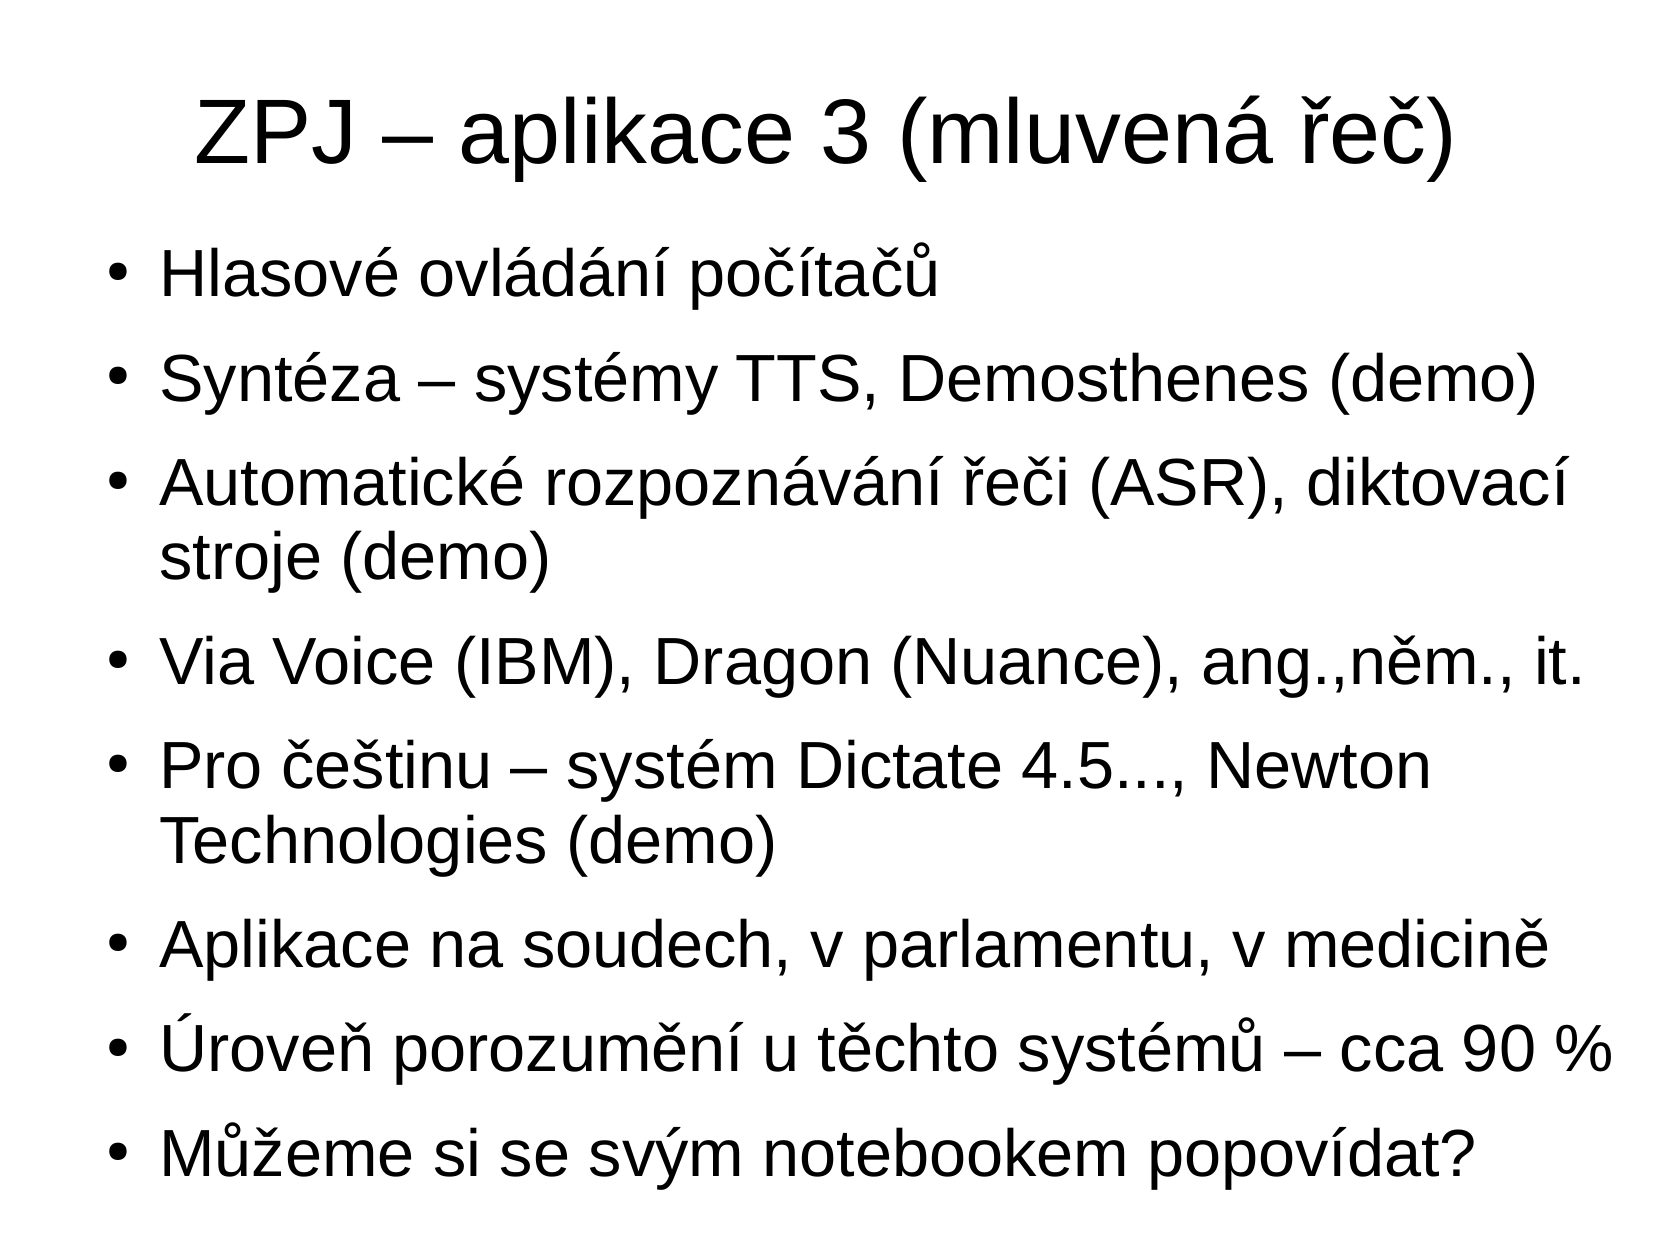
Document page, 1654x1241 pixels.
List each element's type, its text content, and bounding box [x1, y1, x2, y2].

title ZPJ – aplikace 3 (mluvená řeč) [59, 56, 1595, 207]
list Hlasové ovládání počítačů Syntéza – systémy TTS, Demosthenes (demo) Automatické rozpoznávání řeči (ASR), diktovací stroje (demo) Via Voice (IBM), Dragon (Nuance), ang.,něm., it. Pro češtinu – systém Dictate 4.5..., Newton Technologies (demo) Aplikace na soudech, v parlamentu, v medicině Úroveň porozumění u těchto systémů – cca 90 % Můžeme si se svým notebookem popovídat? [88, 236, 1625, 1211]
